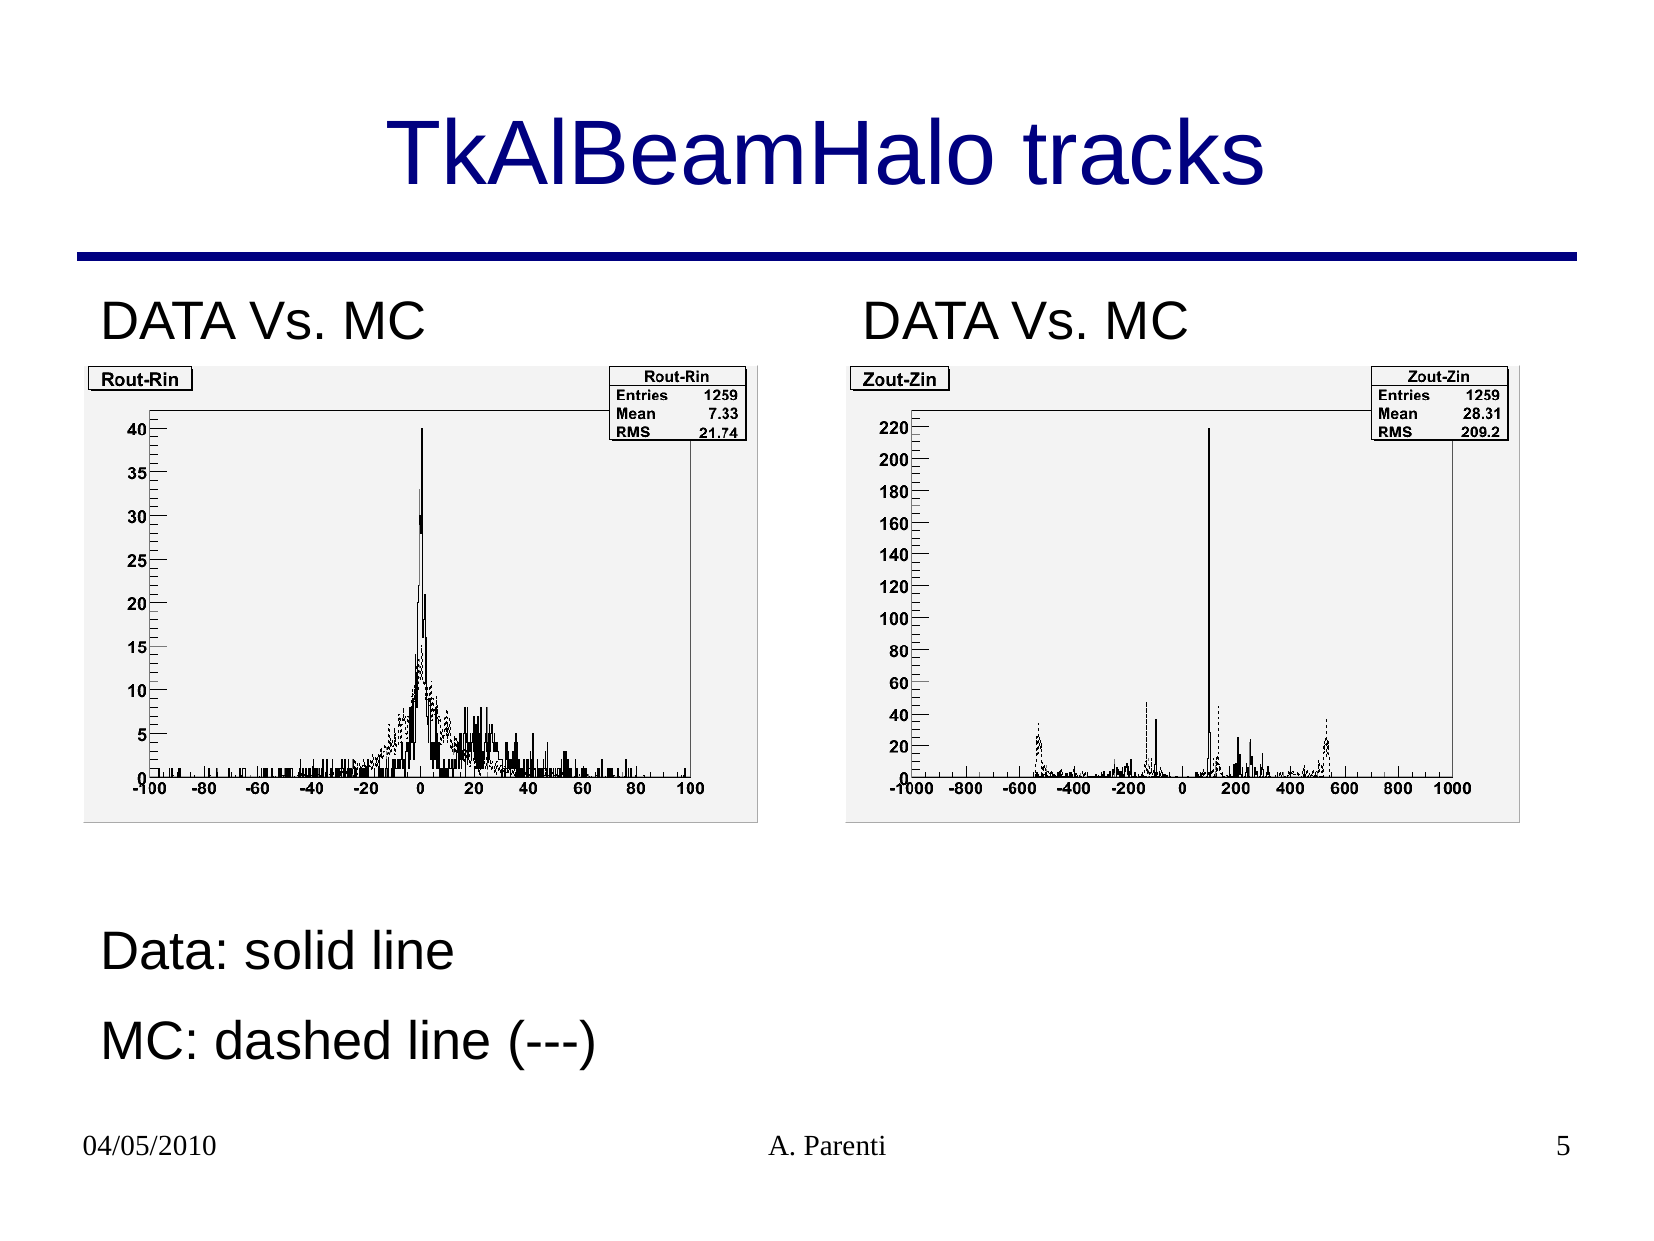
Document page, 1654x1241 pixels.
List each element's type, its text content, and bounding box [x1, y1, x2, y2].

title TkAlBeamHalo tracks [82, 49, 1571, 257]
list DATA Vs. MC [845, 290, 1572, 1094]
picture [844, 364, 1520, 823]
picture [82, 364, 758, 823]
list DATA Vs. MC Data: solid line MC: dashed line (---) [82, 290, 809, 1109]
